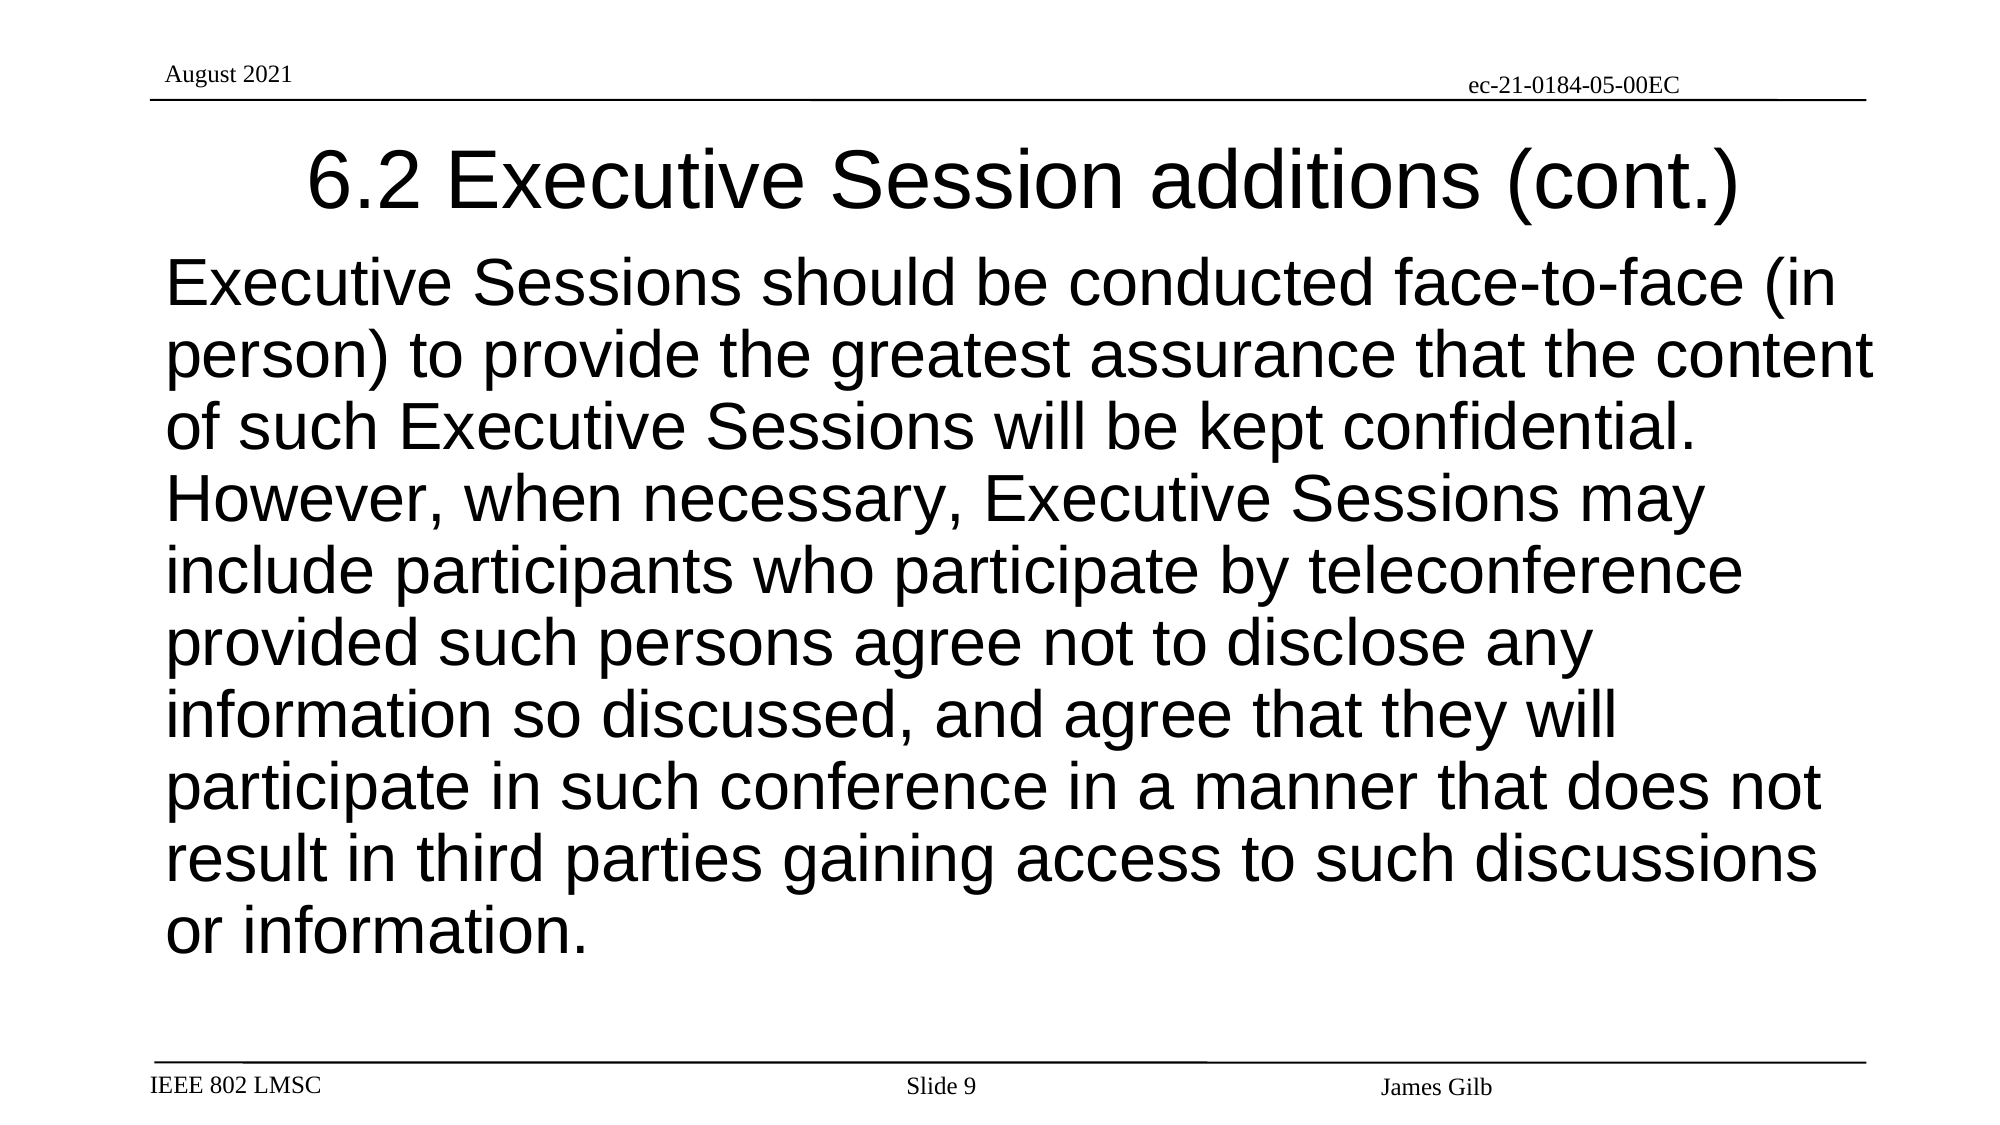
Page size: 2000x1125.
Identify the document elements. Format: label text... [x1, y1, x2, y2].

text_box Slide [799, 1069, 1083, 1108]
list Executive Sessions should be conducted face-to-face (in person) to provide the greatest assurance that the content of such Executive Sessions will be kept confidential. However, when necessary, Executive Sessions may include participants who participate by teleconference provided such persons agree not to disclose any information so discussed, and agree that they will participate in such conference in a manner that does not result in third parties gaining access to such discussions or information. [149, 239, 1900, 1051]
title 6.2 Executive Session additions (cont.) [149, 112, 1900, 238]
